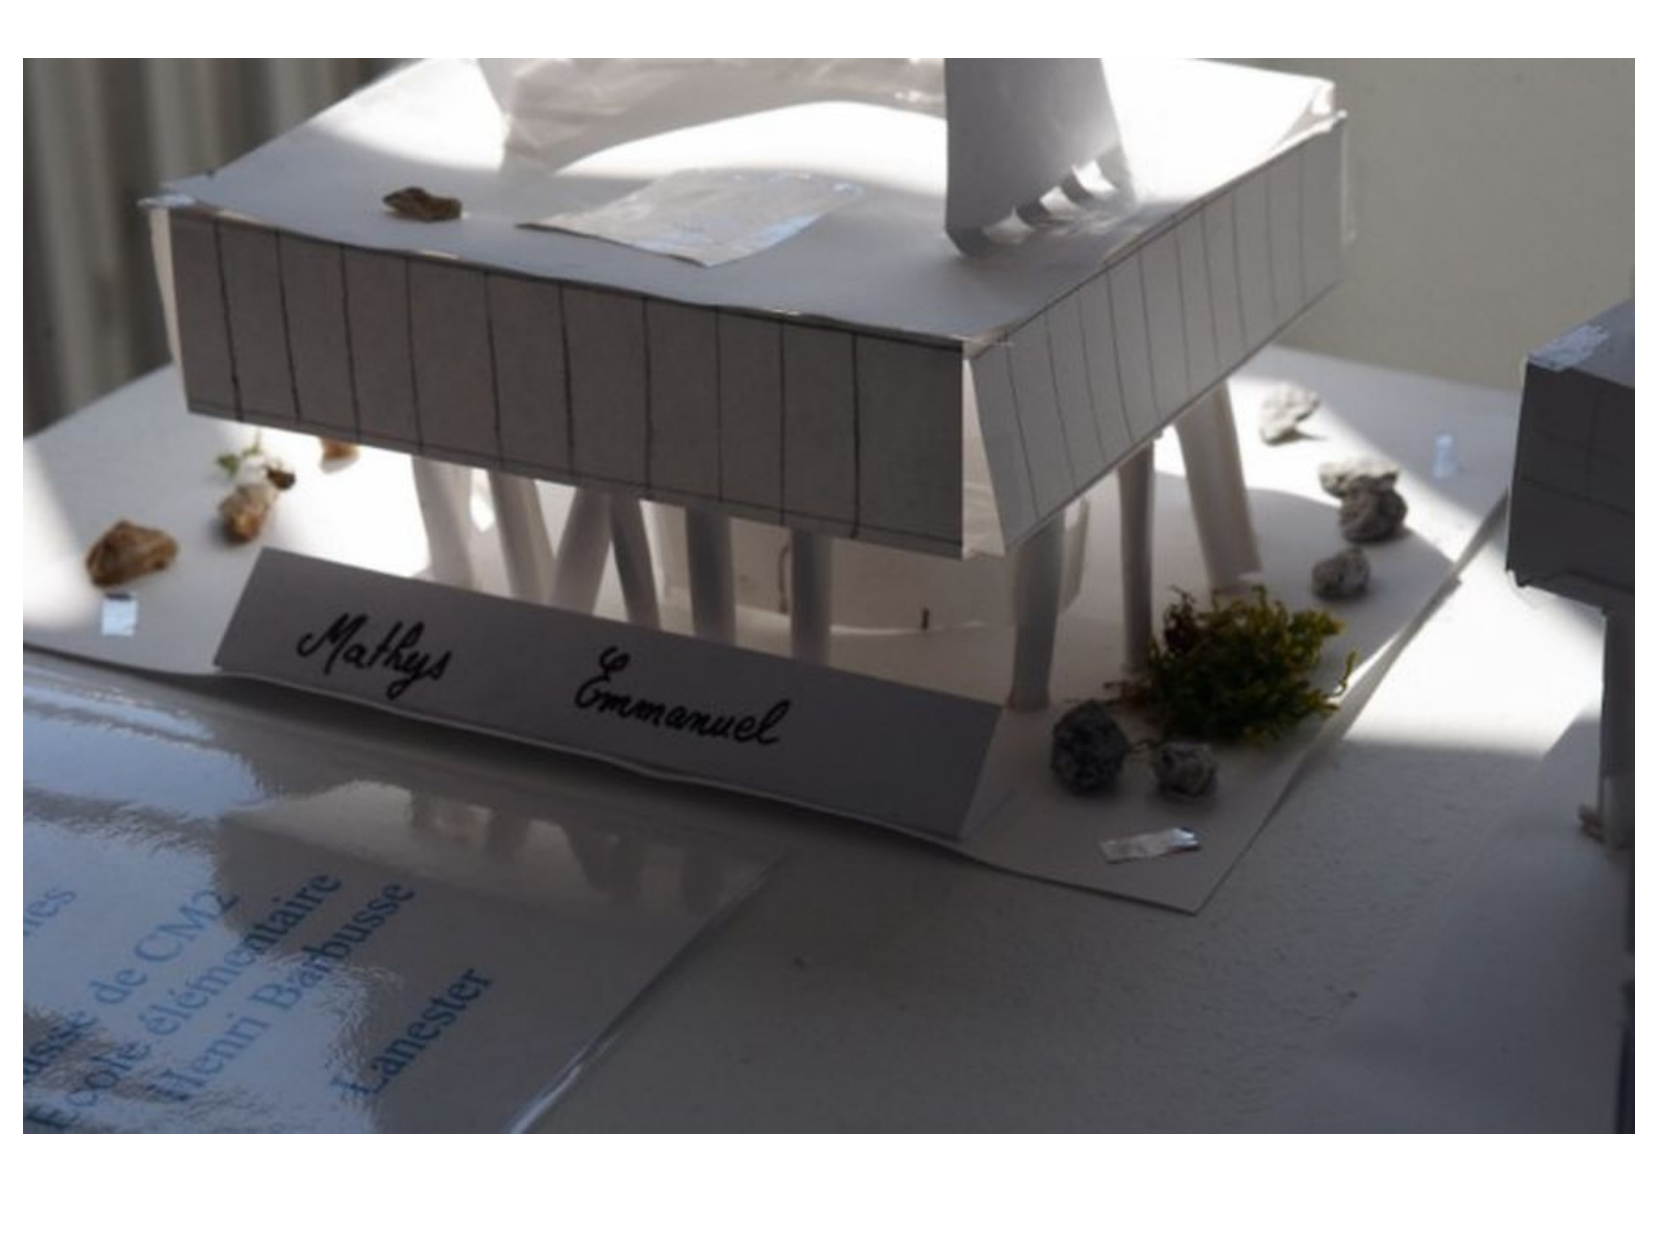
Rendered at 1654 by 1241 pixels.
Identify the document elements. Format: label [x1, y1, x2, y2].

picture [23, 58, 1635, 1134]
